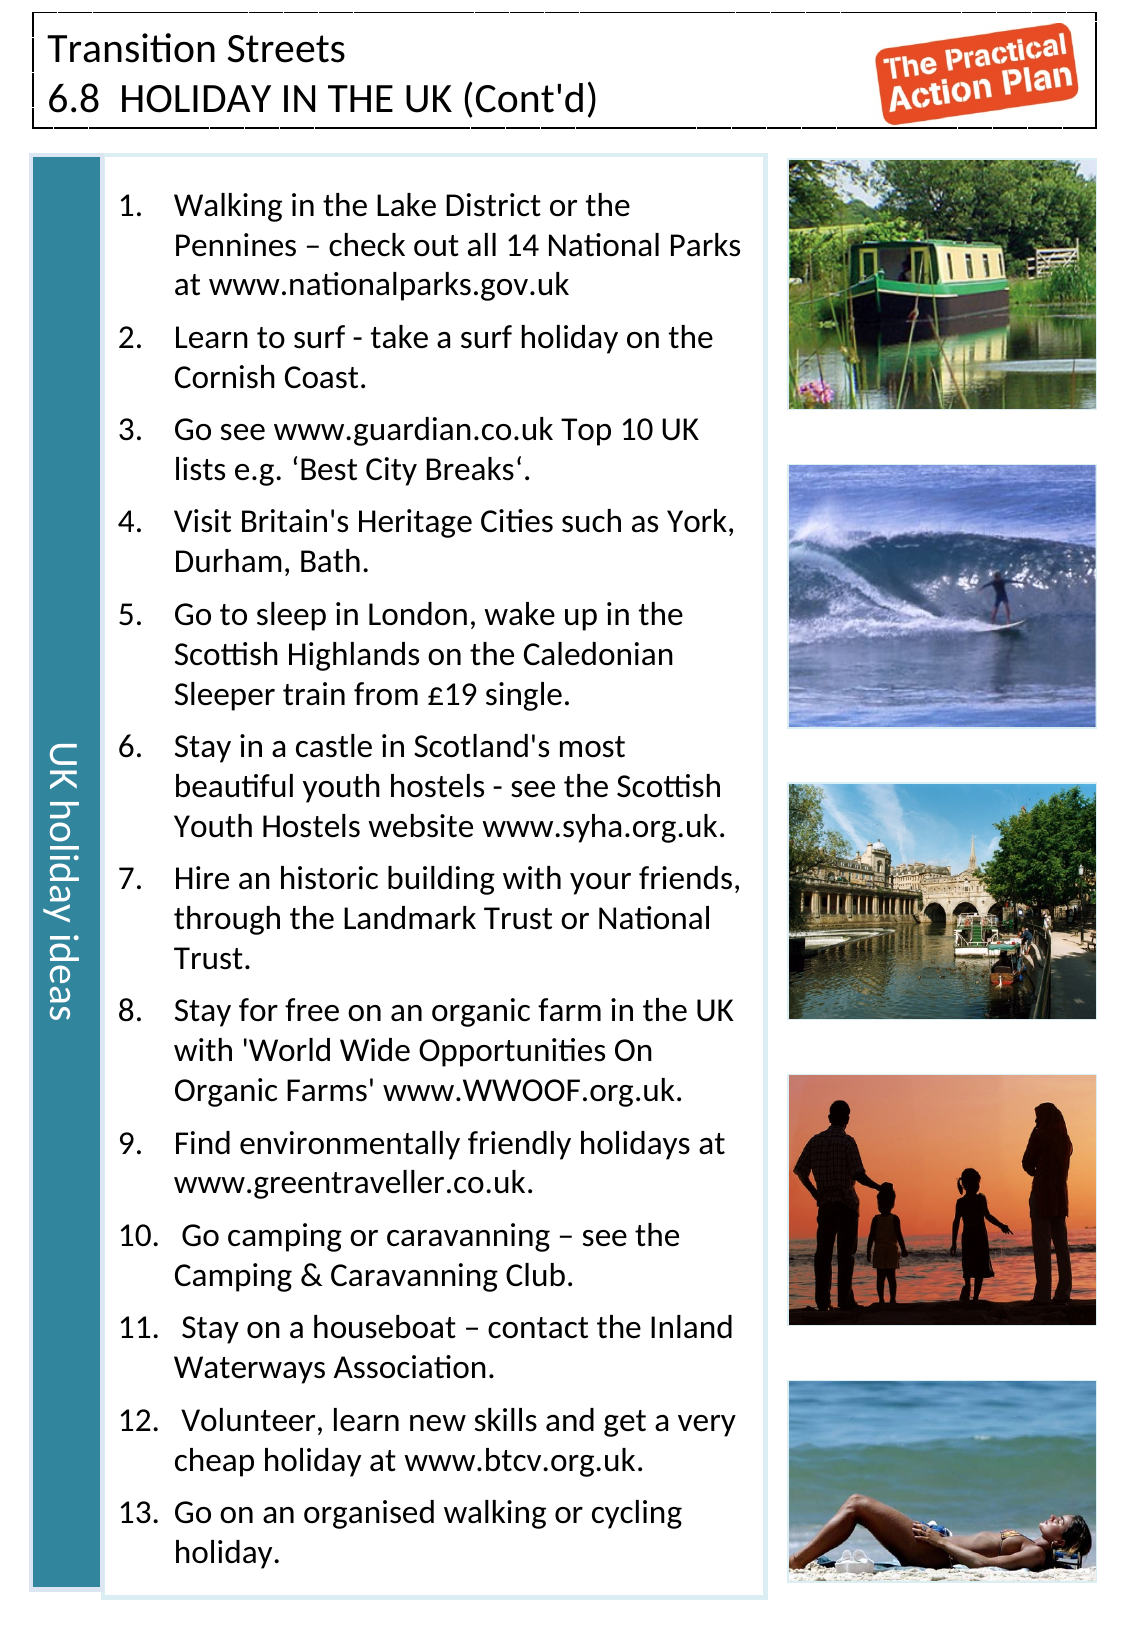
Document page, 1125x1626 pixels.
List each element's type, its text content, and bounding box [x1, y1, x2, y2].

picture [788, 1075, 1096, 1325]
text_box UK holiday ideas [31, 155, 103, 1590]
picture [788, 783, 1096, 1019]
text_box Walking in the Lake District or the Pennines – check out all 14 National Parks at www.nationalparks.gov.uk Learn to surf - take a surf holiday on the Cornish Coast. Go see www.guardian.co.uk Top 10 UK lists e.g. ‘Best City Breaks‘. Visit Britain's Heritage Cities such as York, Durham, Bath. Go to sleep in London, wake up in the Scottish Highlands on the Caledonian Sleeper train from £19 single. Stay in a castle in Scotland's most beautiful youth hostels - see the Scottish Youth Hostels website www.syha.org.uk. Hire an historic building with your friends, through the Landmark Trust or National Trust. Stay for free on an organic farm in the UK with 'World Wide Opportunities On Organic Farms' www.WWOOF.org.uk. Find environmentally friendly holidays at www.greentraveller.co.uk. Go camping or caravanning – see the Camping & Caravanning Club. Stay on a houseboat – contact the Inland Waterways Association. Volunteer, learn new skills and get a very cheap holiday at www.btcv.org.uk. Go on an organised walking or cycling holiday. [103, 155, 766, 1598]
picture [788, 465, 1096, 727]
text_box Transition Streets 6.8 HOLIDAY IN THE UK (Cont'd) [32, 12, 1096, 129]
picture [788, 159, 1096, 409]
picture [788, 1381, 1096, 1582]
